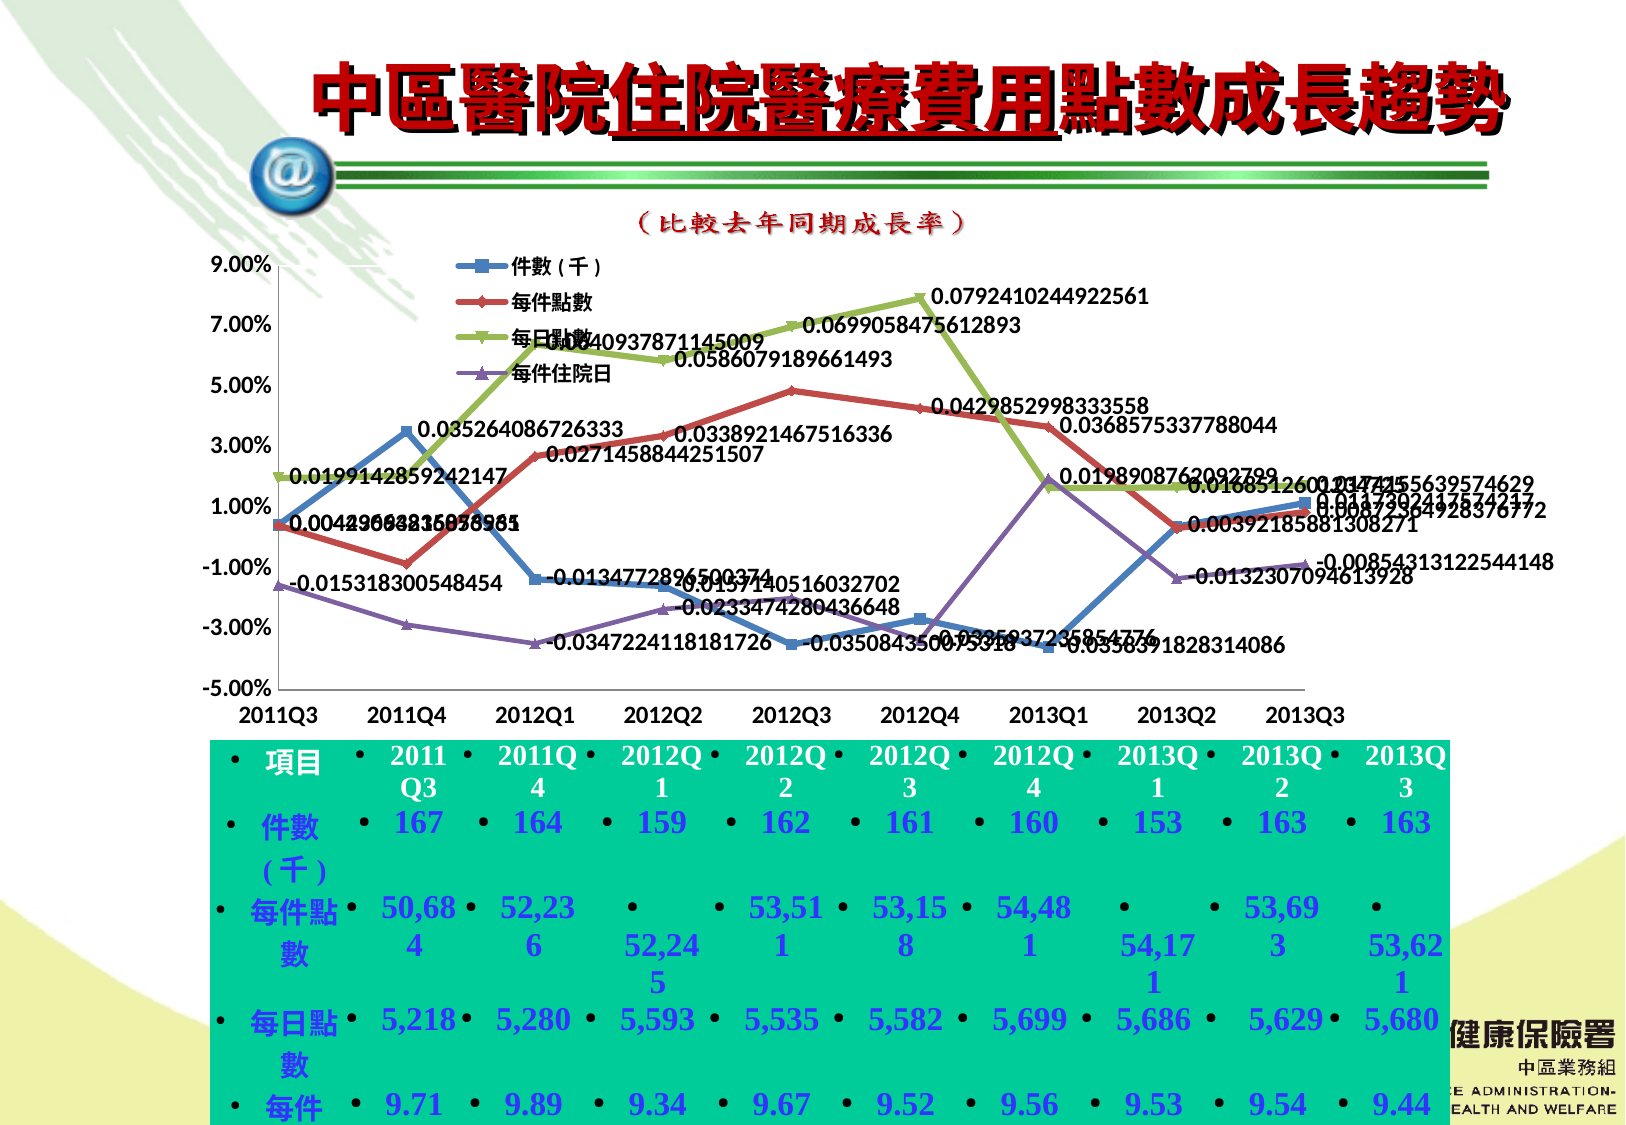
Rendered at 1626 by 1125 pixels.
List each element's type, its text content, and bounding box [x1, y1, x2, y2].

table_cell 每件點數 [210, 889, 344, 1000]
table_header 2011Q4 [458, 740, 582, 804]
picture [600, 196, 1002, 241]
table_cell 9.67 [706, 1085, 830, 1125]
table_cell 每日點數 [210, 1000, 344, 1085]
table_cell 5,699 [954, 1000, 1078, 1085]
table_header 2012Q1 [582, 740, 706, 804]
table_cell 5,280 [458, 1000, 582, 1085]
table_cell 5,680 [1326, 1000, 1450, 1085]
table_cell 54,171 [1078, 889, 1202, 1000]
table_cell 163 [1202, 804, 1326, 889]
table_cell 53,693 [1202, 889, 1326, 1000]
table_cell 153 [1078, 804, 1202, 889]
table_header 2012Q4 [954, 740, 1078, 804]
table_cell 9.54 [1202, 1085, 1326, 1125]
title 中區醫院住院醫療費用點數成長趨勢 [292, 42, 1557, 138]
table_cell 52,245 [582, 889, 706, 1000]
table_header 2012Q3 [830, 740, 954, 804]
table_cell 5,218 [344, 1000, 458, 1085]
table_cell 53,158 [830, 889, 954, 1000]
table_header 2012Q2 [706, 740, 830, 804]
table_cell 5,686 [1078, 1000, 1202, 1085]
table_cell 162 [706, 804, 830, 889]
table_cell 167 [344, 804, 458, 889]
table_cell 5,629 [1202, 1000, 1326, 1085]
table_cell 9.34 [582, 1085, 706, 1125]
table_header 2013Q3 [1326, 740, 1450, 804]
table_header 2013Q2 [1202, 740, 1326, 804]
table_cell 9.56 [954, 1085, 1078, 1125]
table_cell 52,236 [458, 889, 582, 1000]
table_cell 9.89 [458, 1085, 582, 1125]
table_cell 5,582 [830, 1000, 954, 1085]
table_header 項目 [210, 740, 344, 804]
table_cell 9.53 [1078, 1085, 1202, 1125]
table_cell 50,684 [344, 889, 458, 1000]
table_cell 5,593 [582, 1000, 706, 1085]
table_cell 161 [830, 804, 954, 889]
table_header 2011Q3 [344, 740, 458, 804]
table_cell 5,535 [706, 1000, 830, 1085]
table_cell 每件 住院日 [210, 1085, 344, 1125]
chart [174, 243, 1557, 740]
table_cell 9.71 [344, 1085, 458, 1125]
table_cell 9.44 [1326, 1085, 1450, 1125]
table_cell 53,511 [706, 889, 830, 1000]
table_cell 164 [458, 804, 582, 889]
table_cell 件數(千) [210, 804, 344, 889]
table_cell 159 [582, 804, 706, 889]
table_cell 160 [954, 804, 1078, 889]
table_header 2013Q1 [1078, 740, 1202, 804]
table_cell 53,621 [1326, 889, 1450, 1000]
table_cell 9.52 [830, 1085, 954, 1125]
table_cell 163 [1326, 804, 1450, 889]
table_cell 54,481 [954, 889, 1078, 1000]
